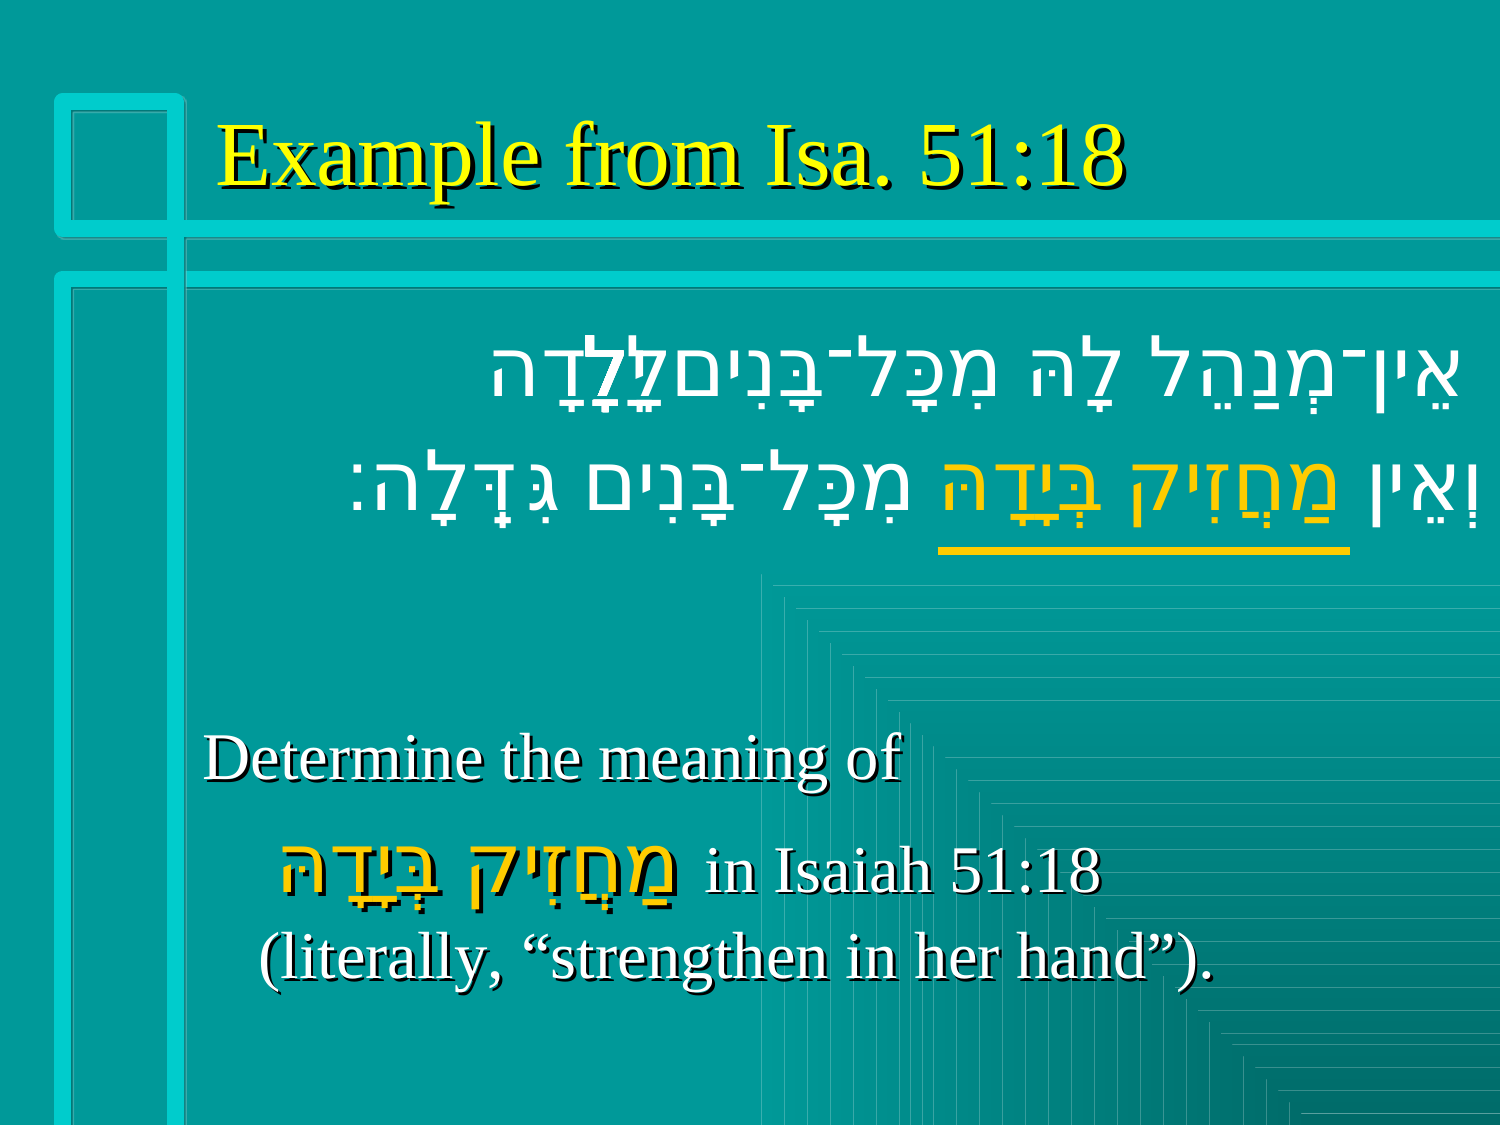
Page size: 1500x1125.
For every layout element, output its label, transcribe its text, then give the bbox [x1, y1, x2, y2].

list Determine the meaning of מַחֲזִיק בְּיָדָהּ in Isaiah 51:18 (literally, “strengthen in her hand”). [187, 712, 1363, 1001]
title Example from Isa. 51:18 [200, 34, 1476, 213]
text_box אֵין־מְנַהֵל לָהּ מִכָּל־בָּנִים יָלָ֑דָה וְאֵין מַחֲזִיק בְּיָדָהּ מִכָּל־בָּנִים גִּדֵּֽלָה׃ [150, 299, 1500, 543]
